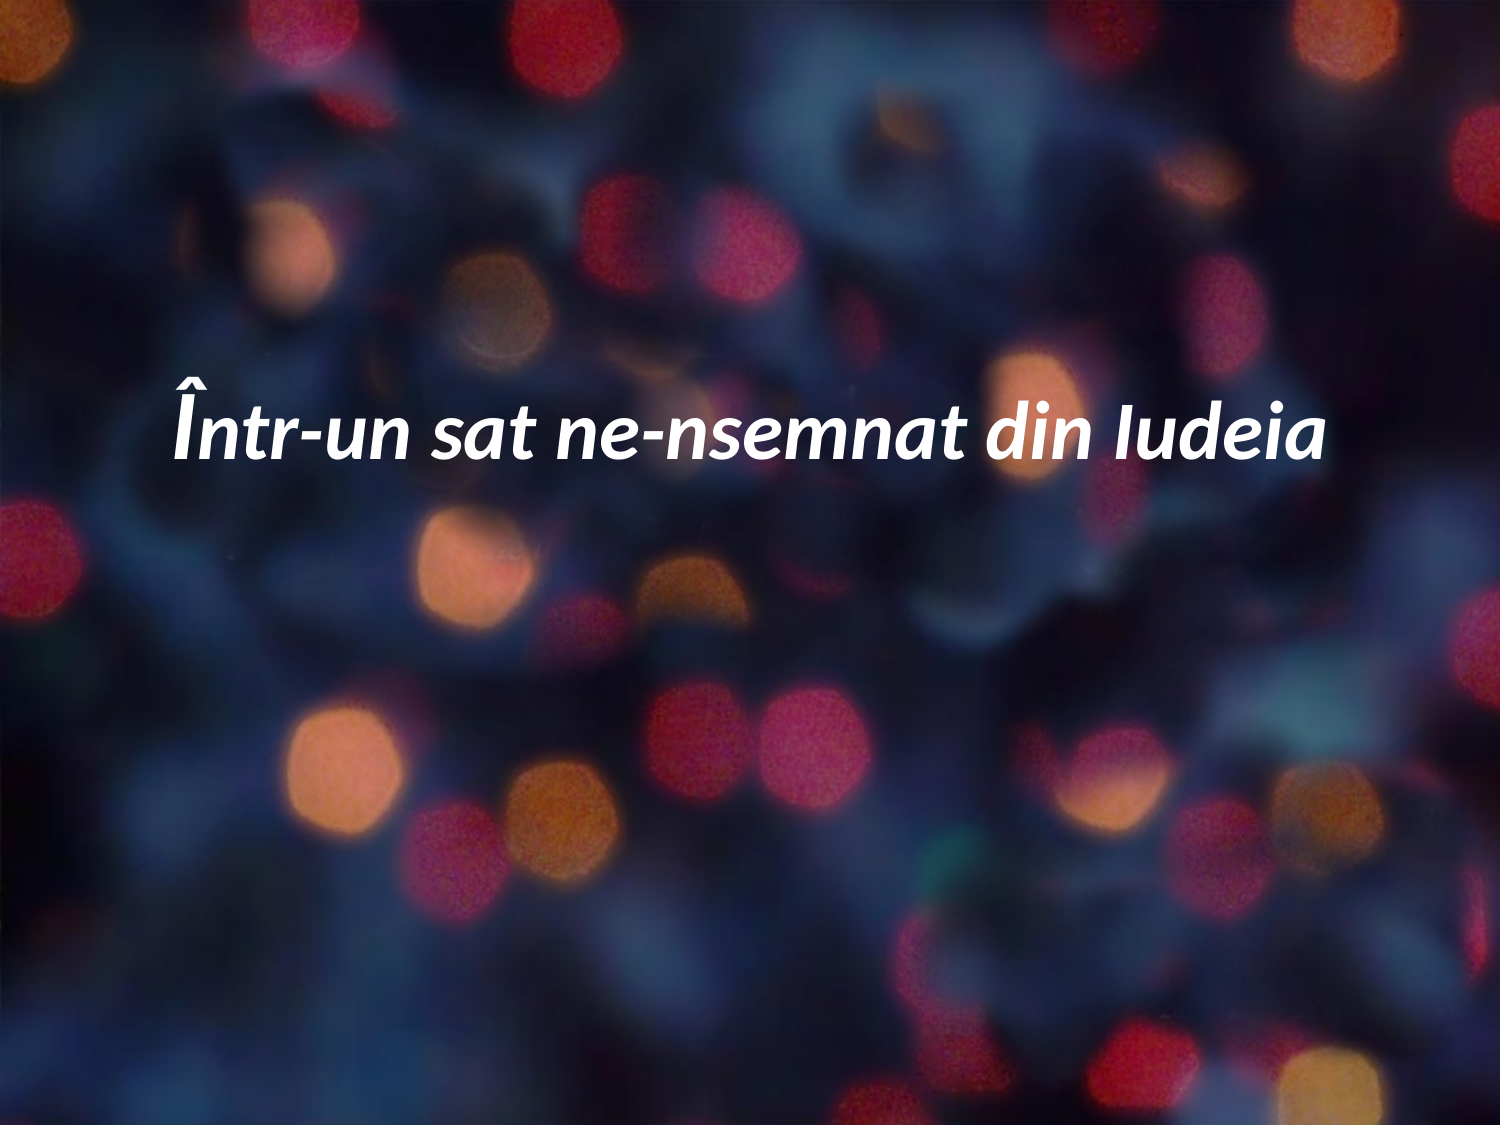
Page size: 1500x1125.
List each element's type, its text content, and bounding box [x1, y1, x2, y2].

picture [0, 0, 1500, 1125]
title Într-un sat ne-nsemnat din Iudeia [88, 306, 1412, 532]
